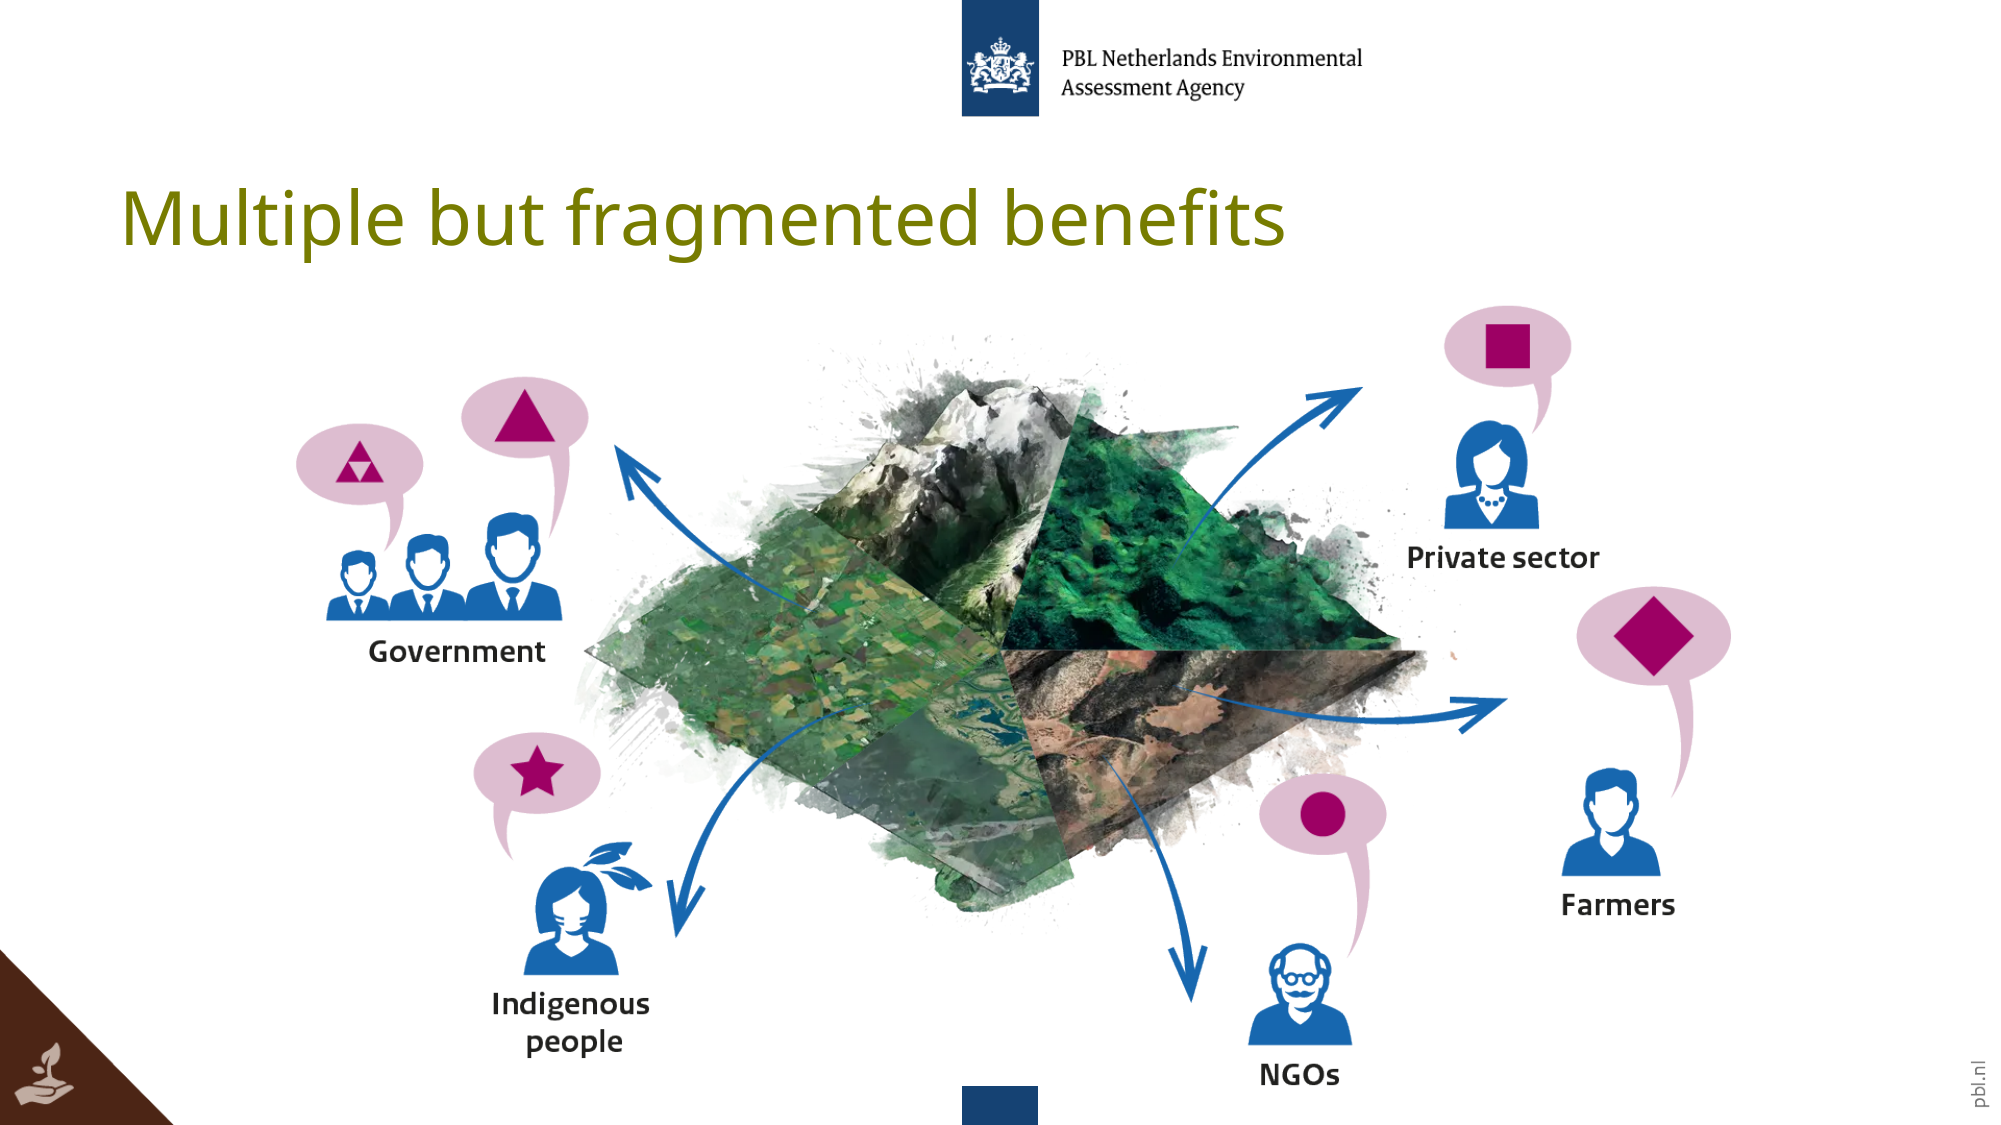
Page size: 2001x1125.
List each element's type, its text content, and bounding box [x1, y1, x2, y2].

title Multiple but fragmented benefits [104, 172, 1897, 329]
picture [0, 0, 2000, 1125]
